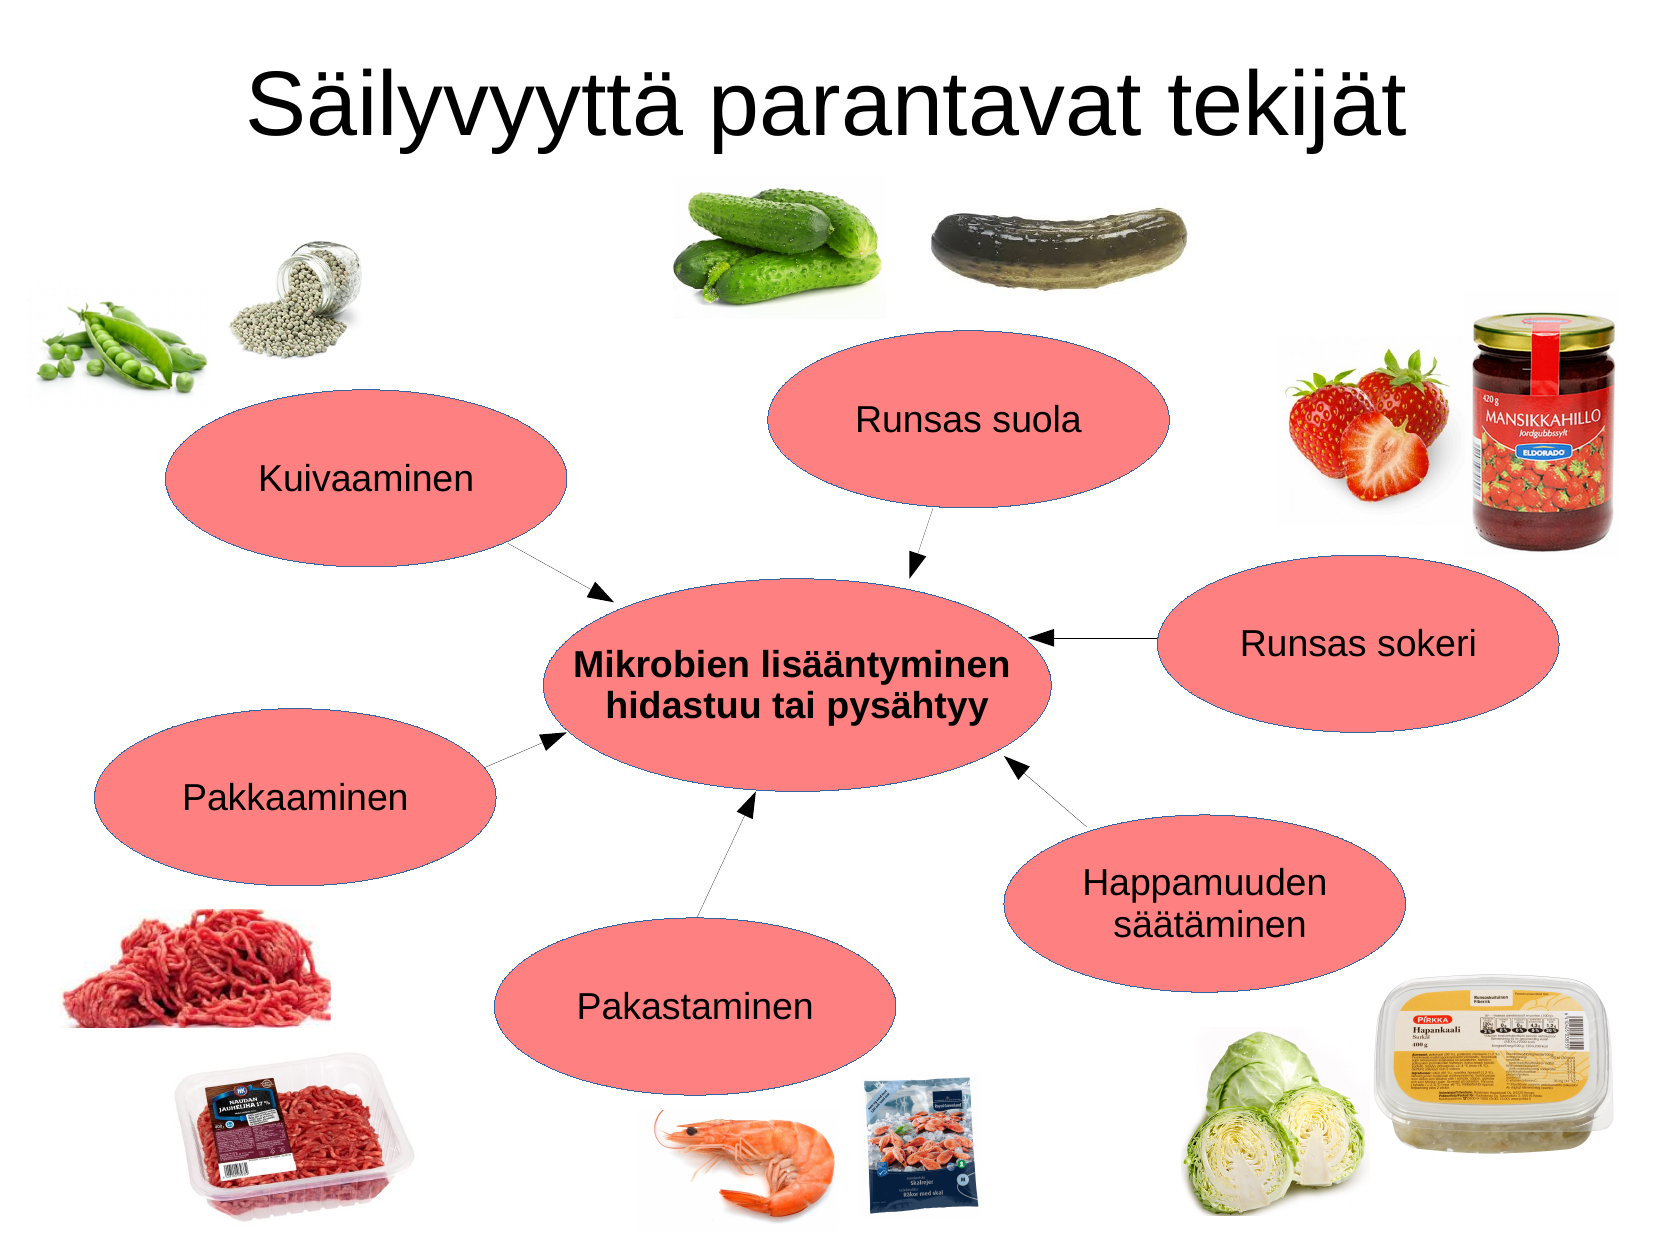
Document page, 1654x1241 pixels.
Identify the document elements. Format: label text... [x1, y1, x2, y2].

picture [224, 236, 369, 364]
text_box Pakastaminen [494, 917, 896, 1096]
text_box Runsas sokeri [1157, 555, 1560, 733]
picture [637, 1110, 839, 1232]
text_box Kuivaaminen [165, 389, 567, 567]
title Säilyvyyttä parantavat tekijät [82, 0, 1571, 208]
picture [673, 177, 886, 319]
text_box Runsas suola [767, 330, 1170, 508]
picture [1272, 290, 1619, 556]
picture [1181, 968, 1619, 1216]
picture [860, 1074, 981, 1218]
picture [925, 203, 1193, 296]
picture [165, 1043, 424, 1229]
text_box Pakkaaminen [94, 708, 497, 886]
picture [26, 283, 213, 413]
text_box Mikrobien lisääntyminen hidastuu tai pysähtyy [543, 578, 1052, 792]
picture [59, 909, 331, 1028]
text_box Happamuuden säätäminen [1003, 814, 1406, 993]
